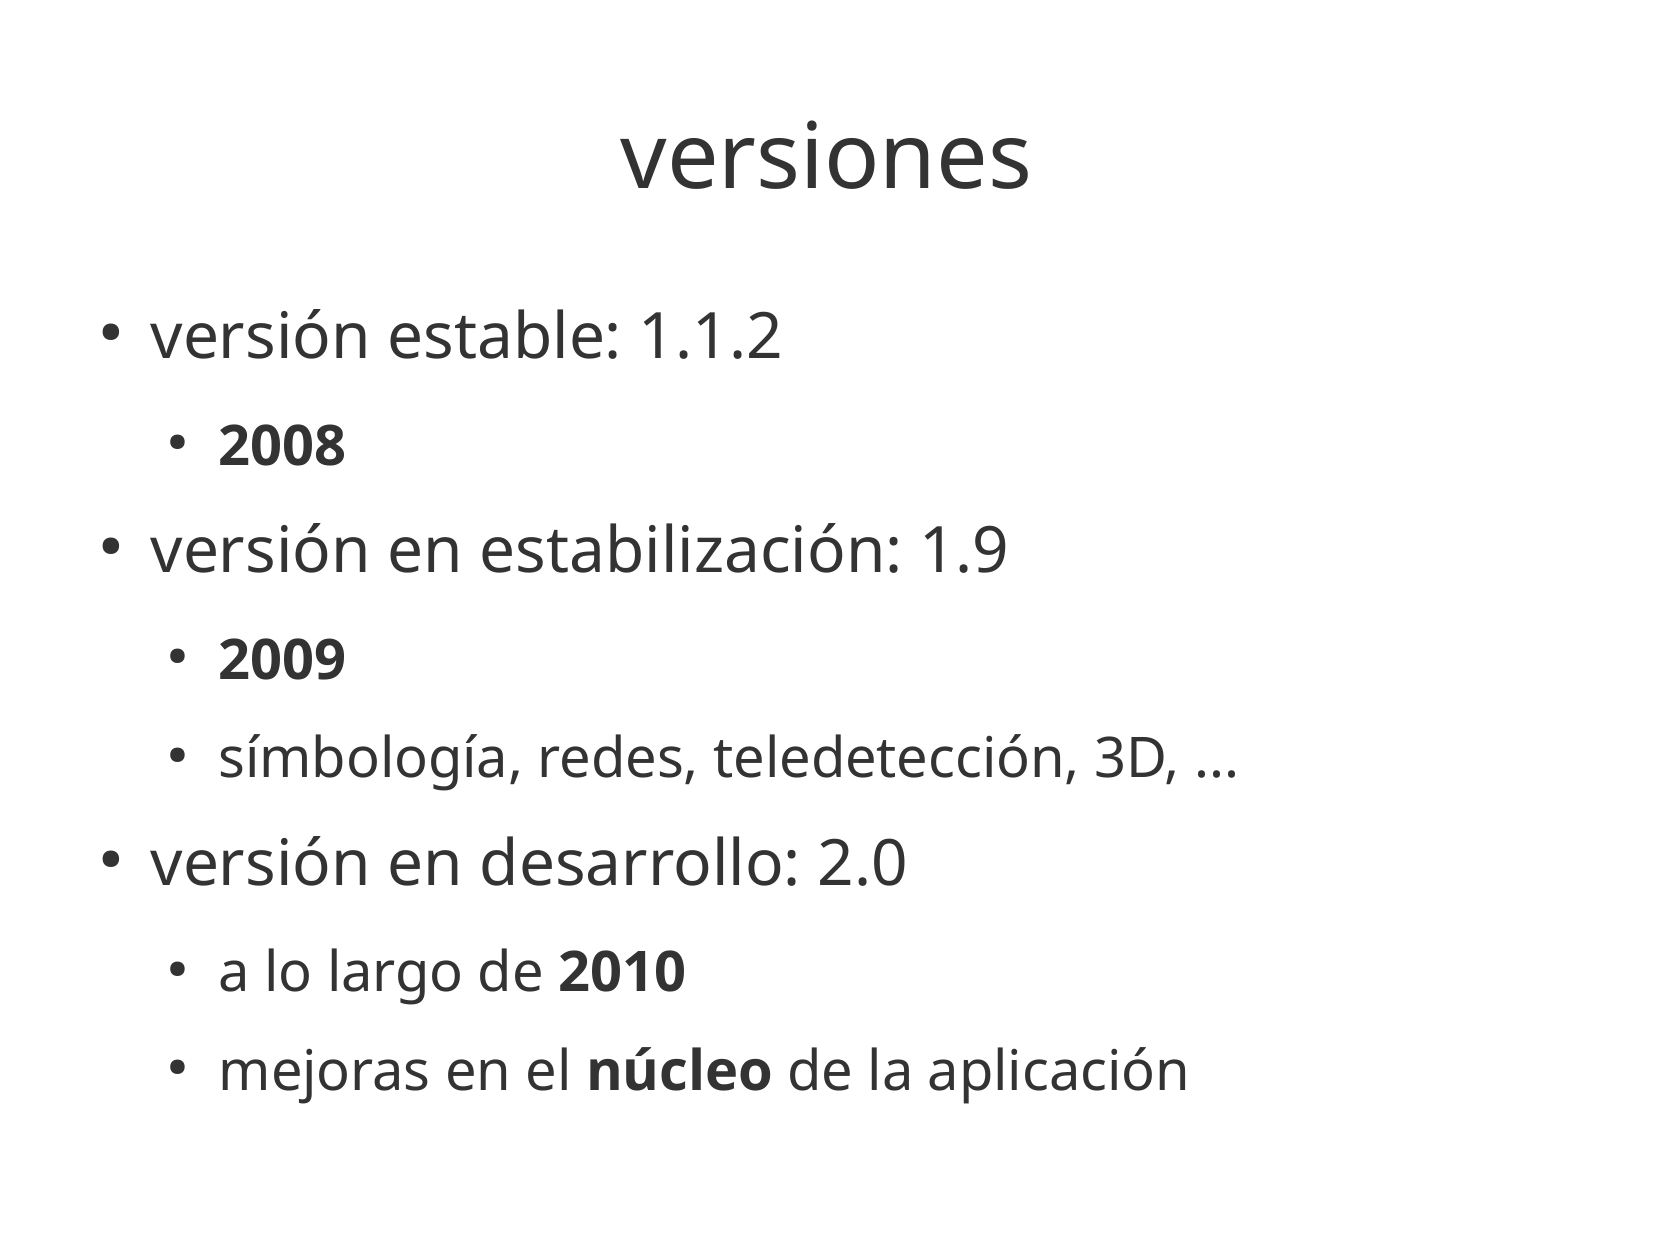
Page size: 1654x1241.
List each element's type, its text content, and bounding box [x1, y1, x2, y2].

list versión estable: 1.1.2 2008 versión en estabilización: 1.9 2009 símbología, redes, teledetección, 3D, ... versión en desarrollo: 2.0 a lo largo de 2010 mejoras en el núcleo de la aplicación [82, 290, 1571, 1109]
title versiones [82, 49, 1571, 257]
